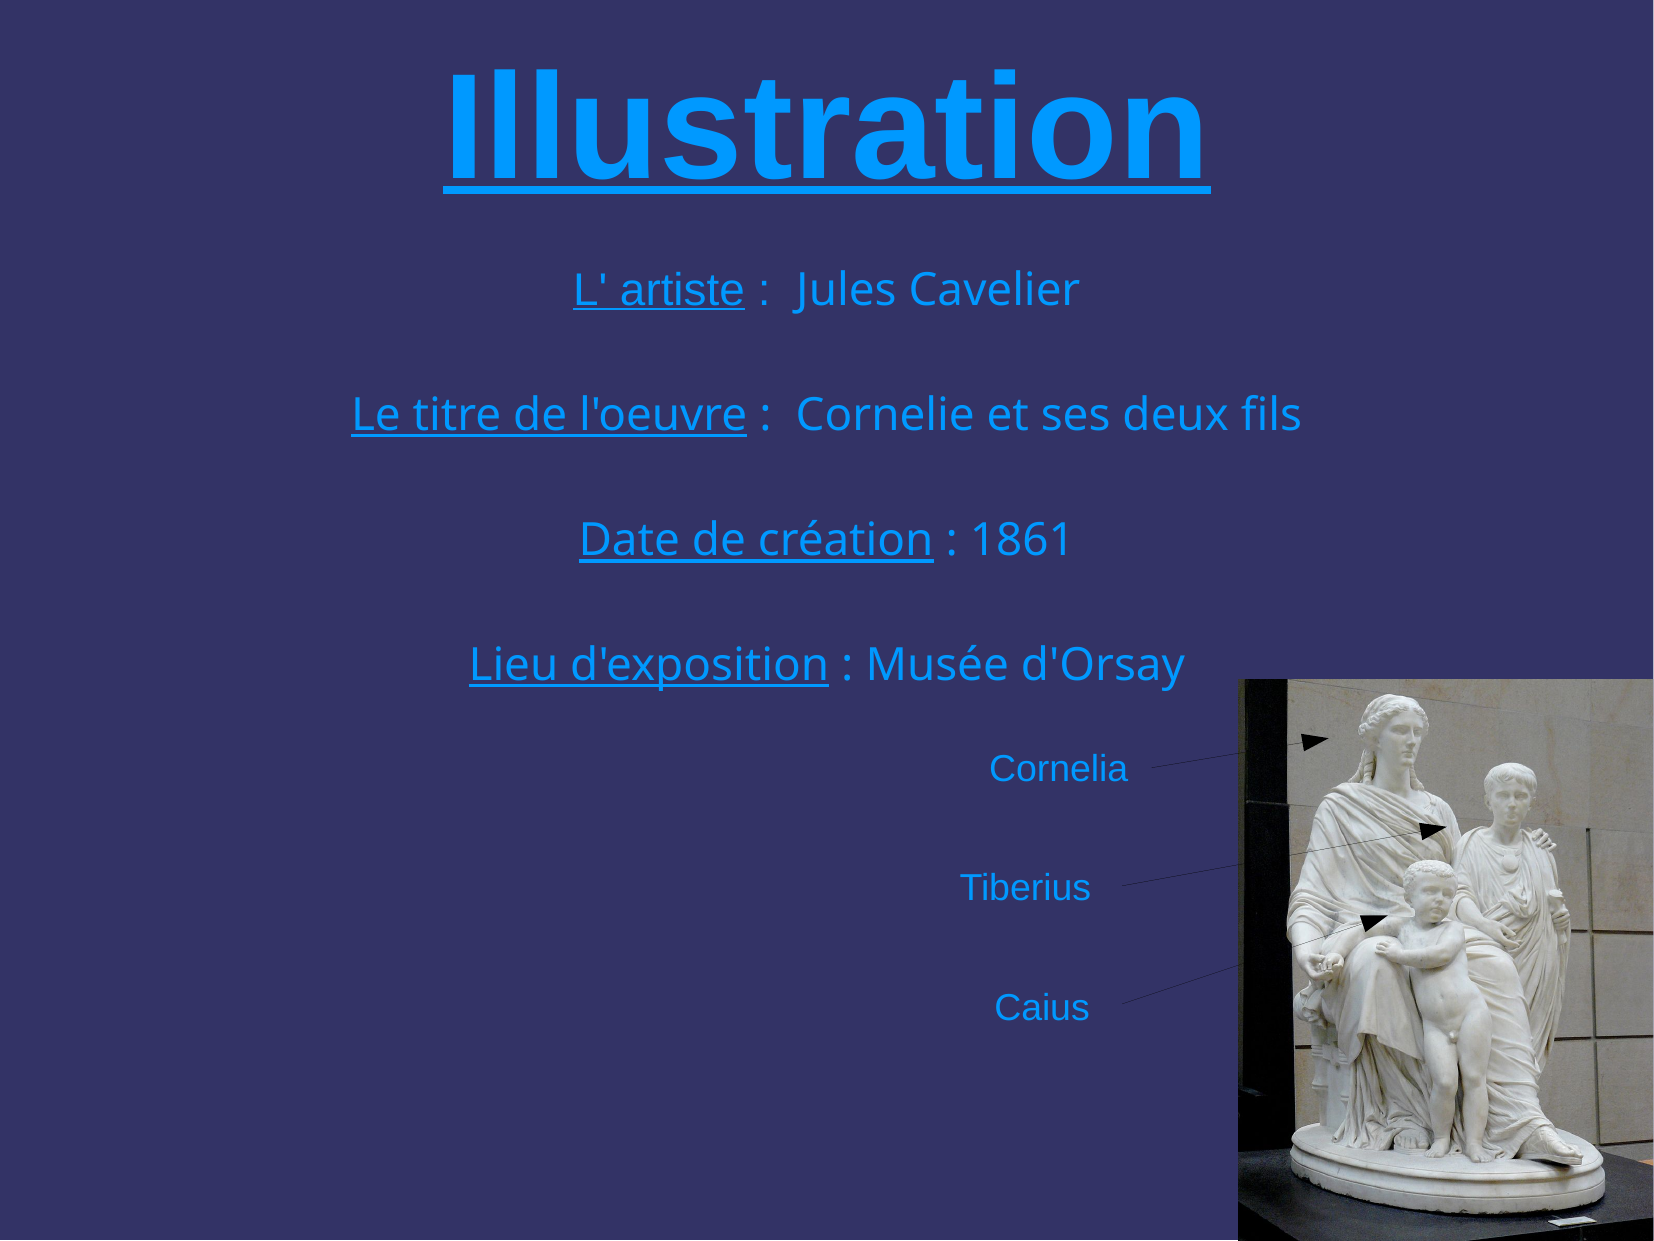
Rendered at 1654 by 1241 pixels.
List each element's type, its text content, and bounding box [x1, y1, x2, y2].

text_box Illustration L' artiste : Jules Cavelier Le titre de l'oeuvre : Cornelie et ses deux fils Date de création : 1861 Lieu d'exposition : Musée d'Orsay [29, 34, 1625, 1241]
text_box Caius [979, 979, 1423, 1037]
text_box Cornelia [974, 740, 1152, 798]
picture [1238, 679, 1654, 1241]
text_box Tiberius [944, 858, 1270, 916]
